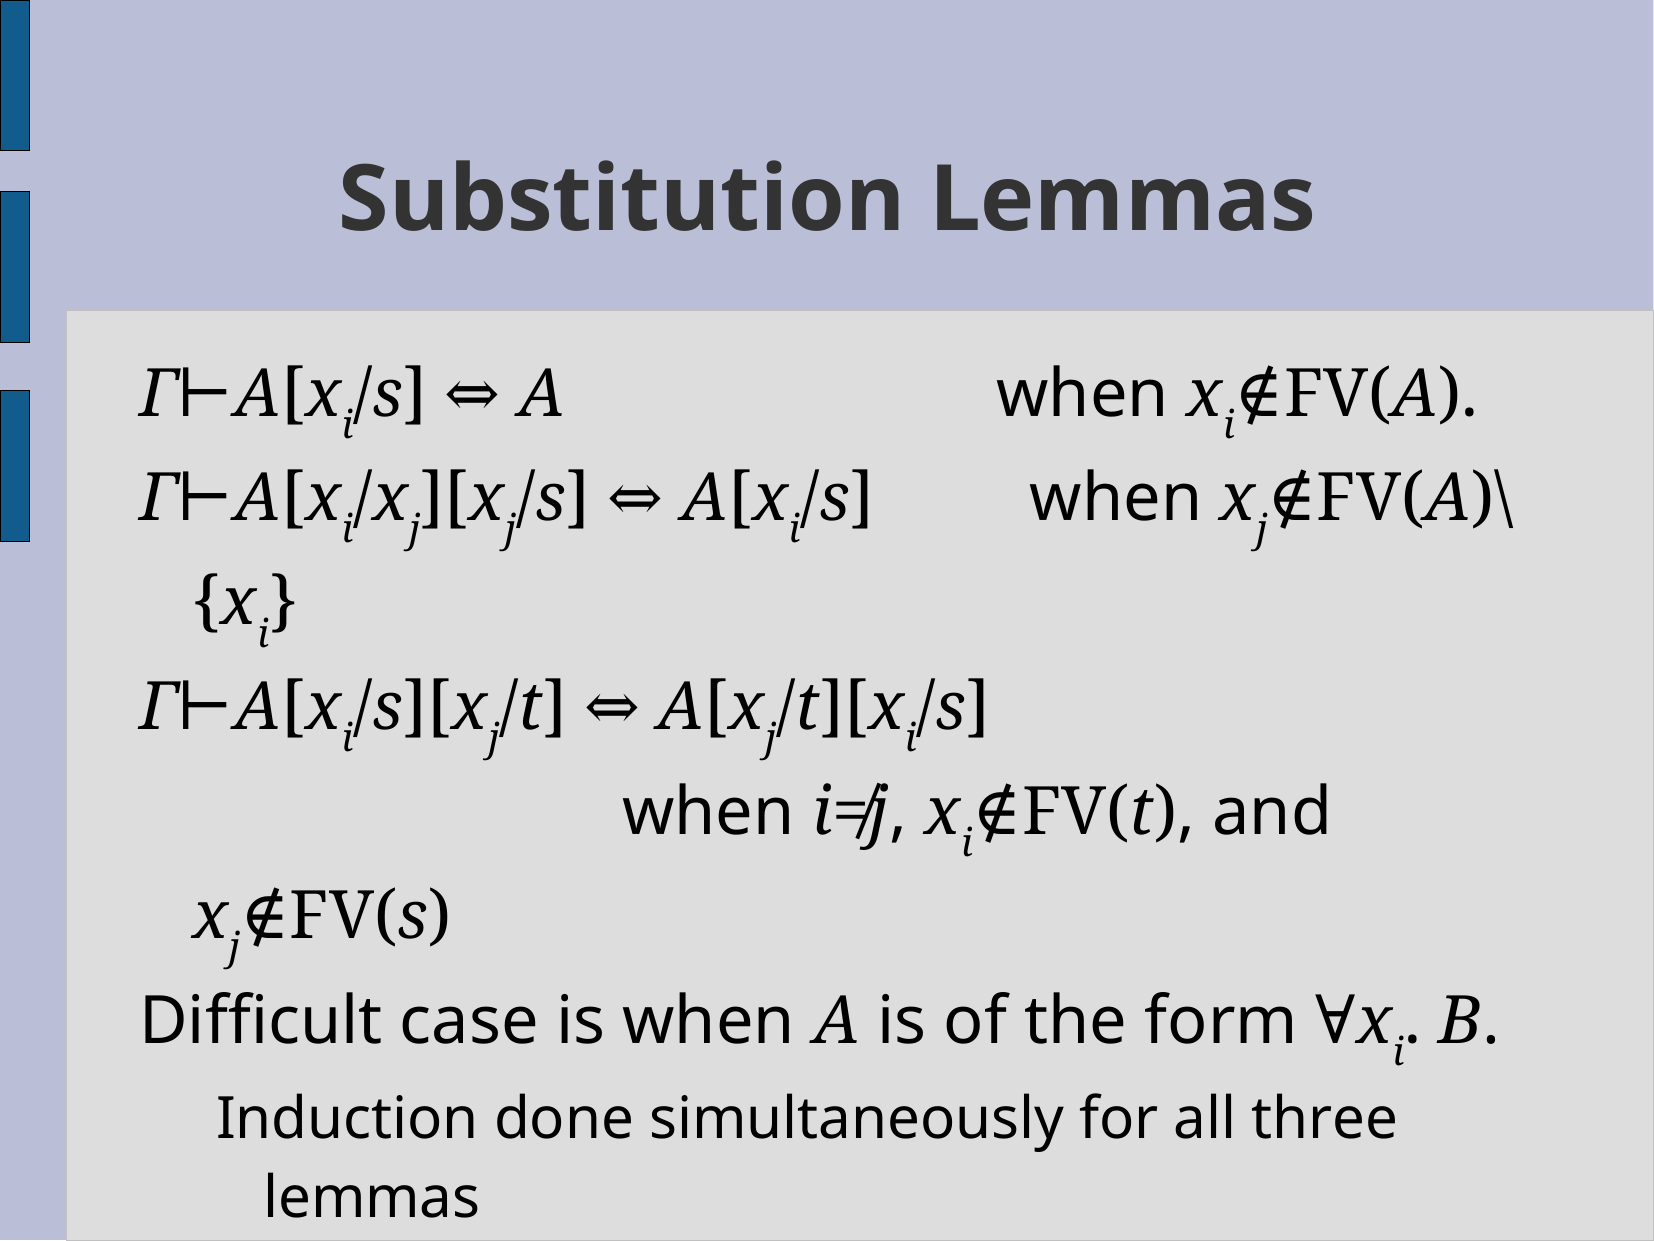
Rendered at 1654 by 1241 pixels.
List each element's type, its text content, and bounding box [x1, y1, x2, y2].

title Substitution Lemmas [121, 91, 1534, 299]
list Γ⊢A[xi/s] ⇔ A when xi∉FV(A). Γ⊢A[xi/xj][xj/s] ⇔ A[xi/s] when xj∉FV(A)\{xi} Γ⊢A[xi/s][xj/t] ⇔ A[xj/t][xi/s] when i≠j, xi∉FV(t), and xj∉FV(s) Difficult case is when A is of the form ∀xi. B. Induction done simultaneously for all three lemmas [121, 344, 1534, 1127]
